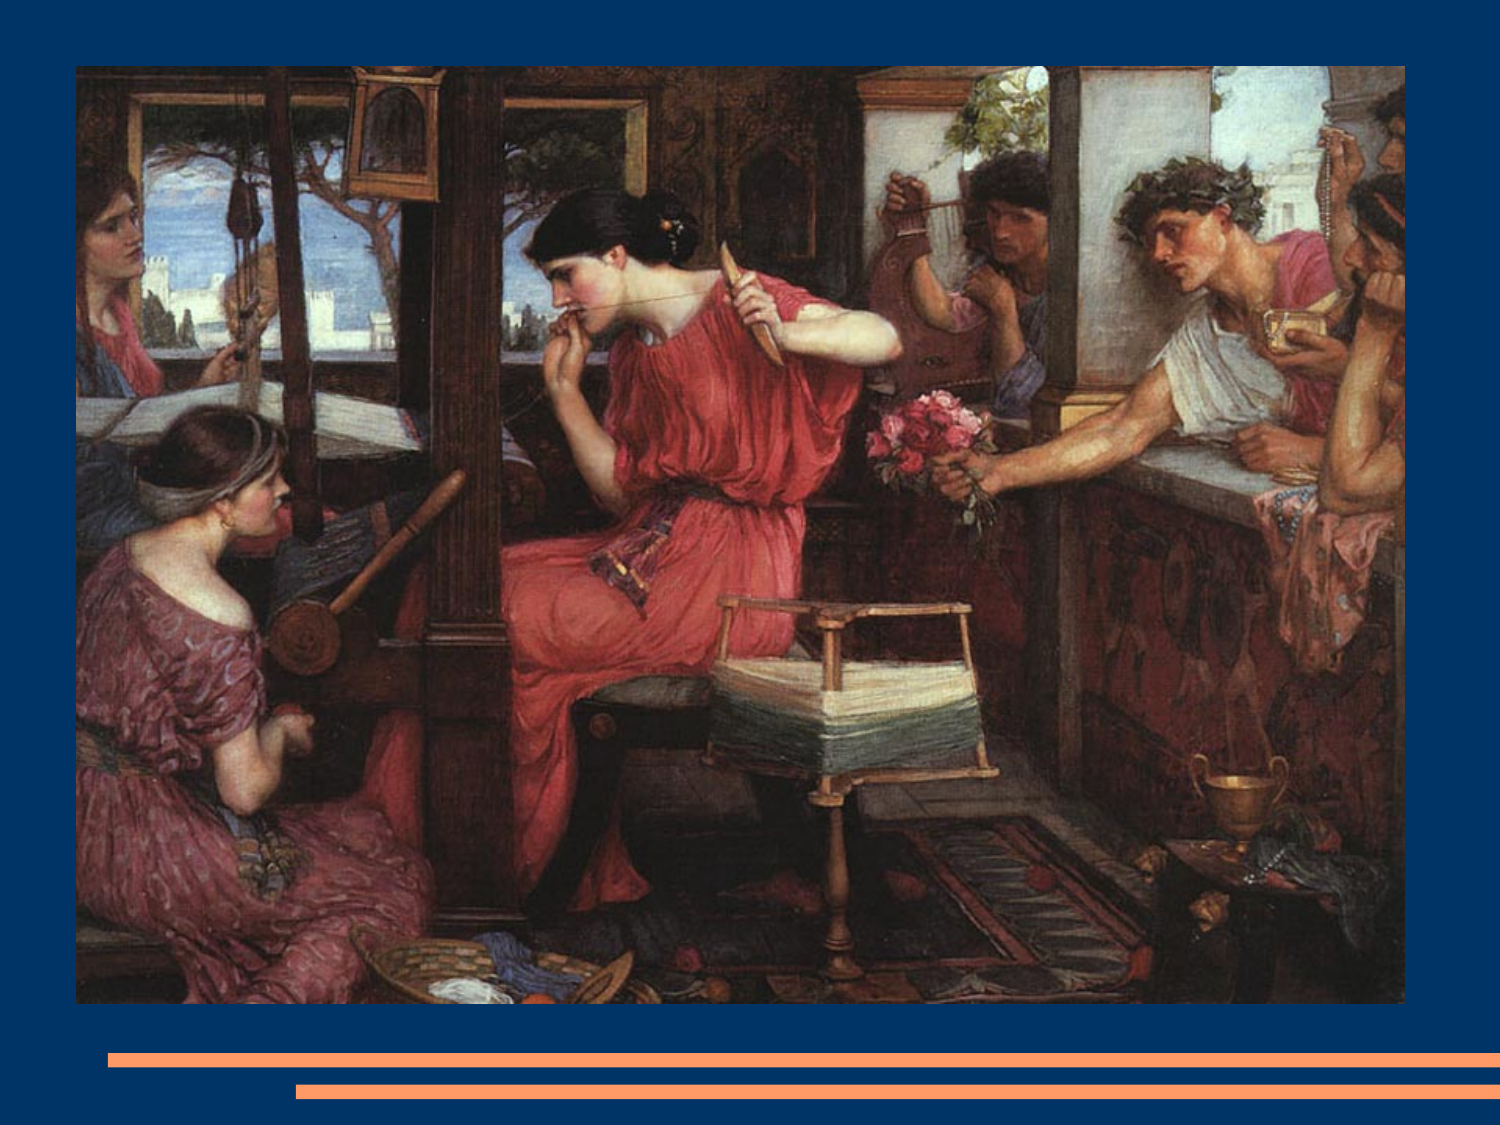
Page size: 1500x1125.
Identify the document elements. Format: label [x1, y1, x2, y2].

picture [76, 66, 1405, 1004]
